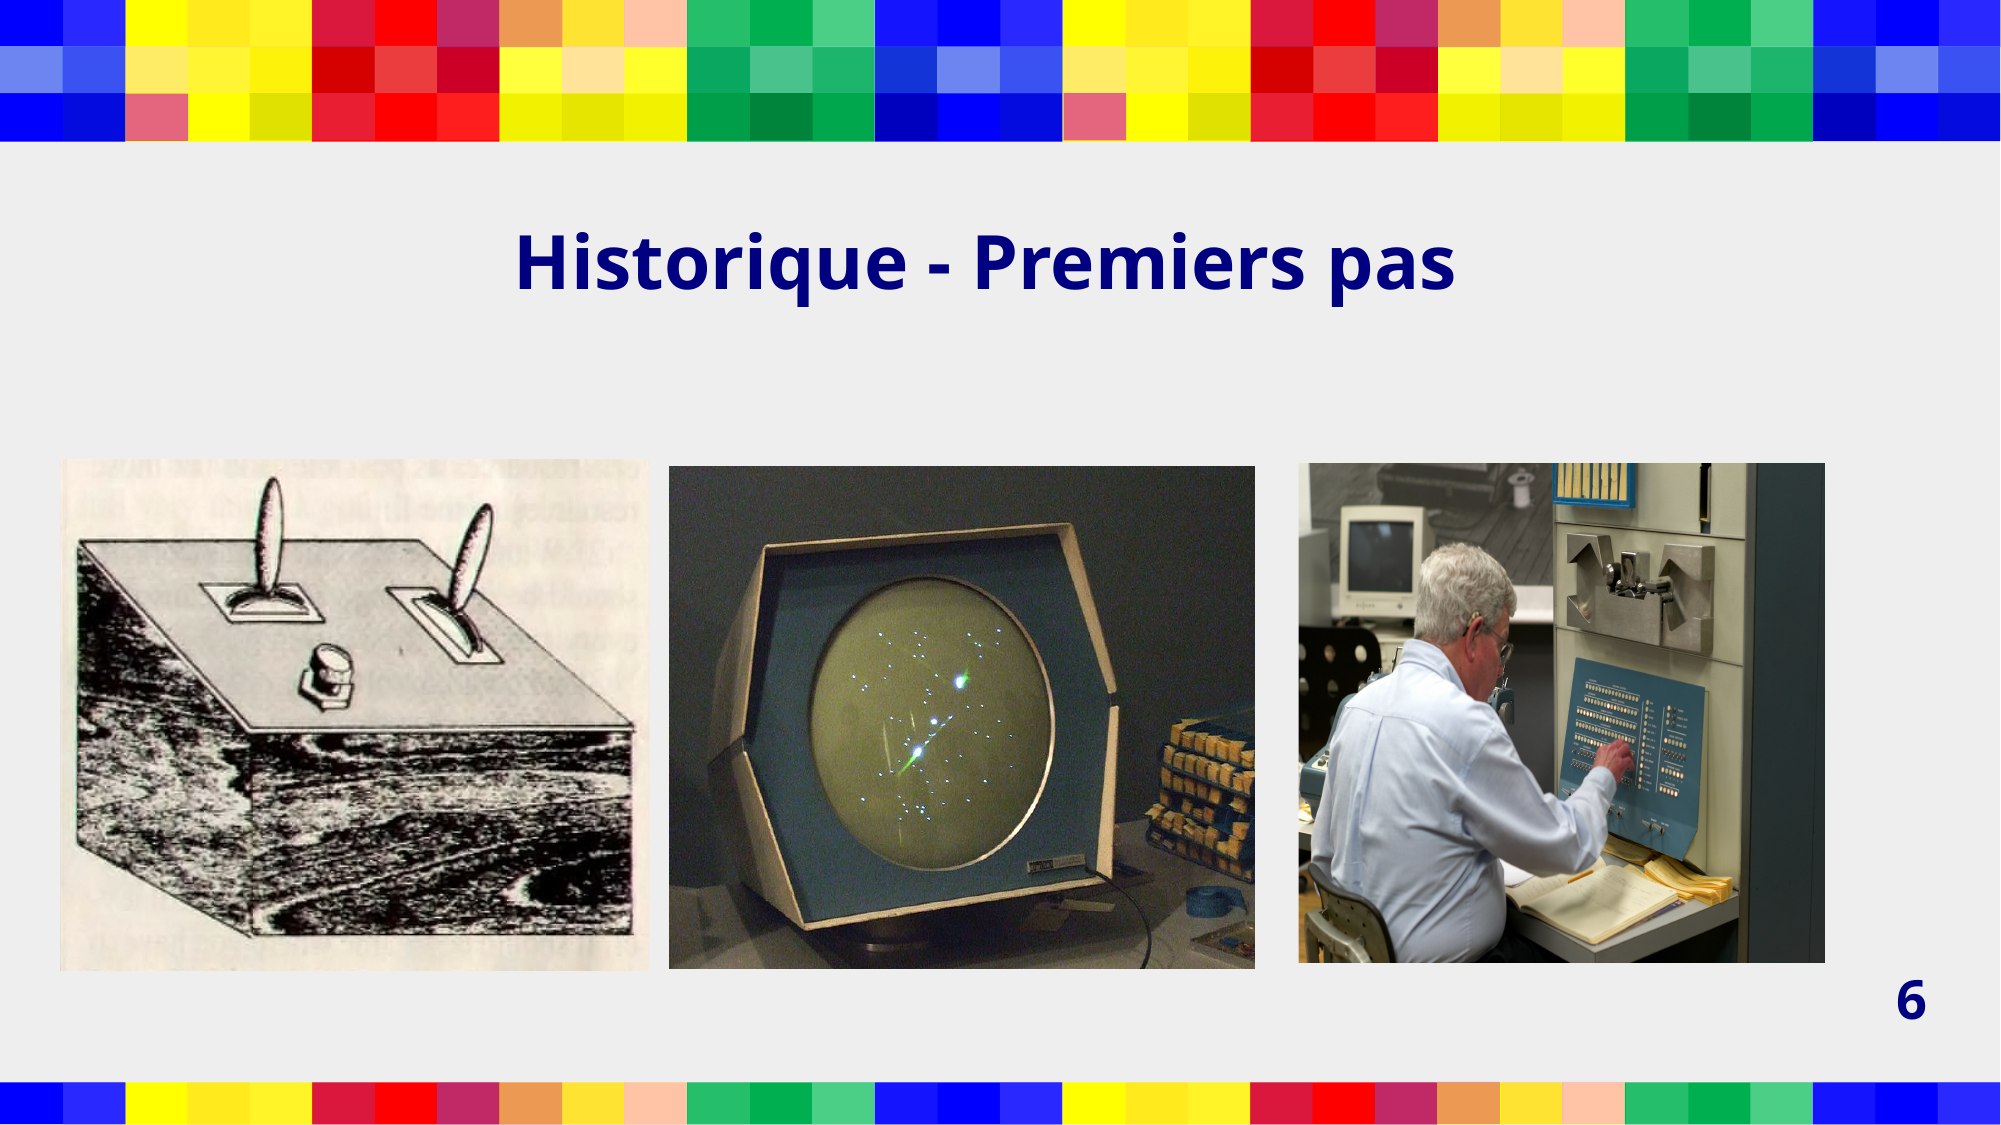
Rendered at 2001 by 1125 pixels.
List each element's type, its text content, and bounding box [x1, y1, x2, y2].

title - Spacewar! (1961-1962) [60, 201, 1915, 1046]
text_box 6 [1853, 954, 1970, 1043]
text_box [669, 466, 1255, 969]
text_box [1298, 463, 1825, 963]
text_box Historique - Premiers pas [60, 201, 1912, 325]
text_box [60, 459, 650, 971]
